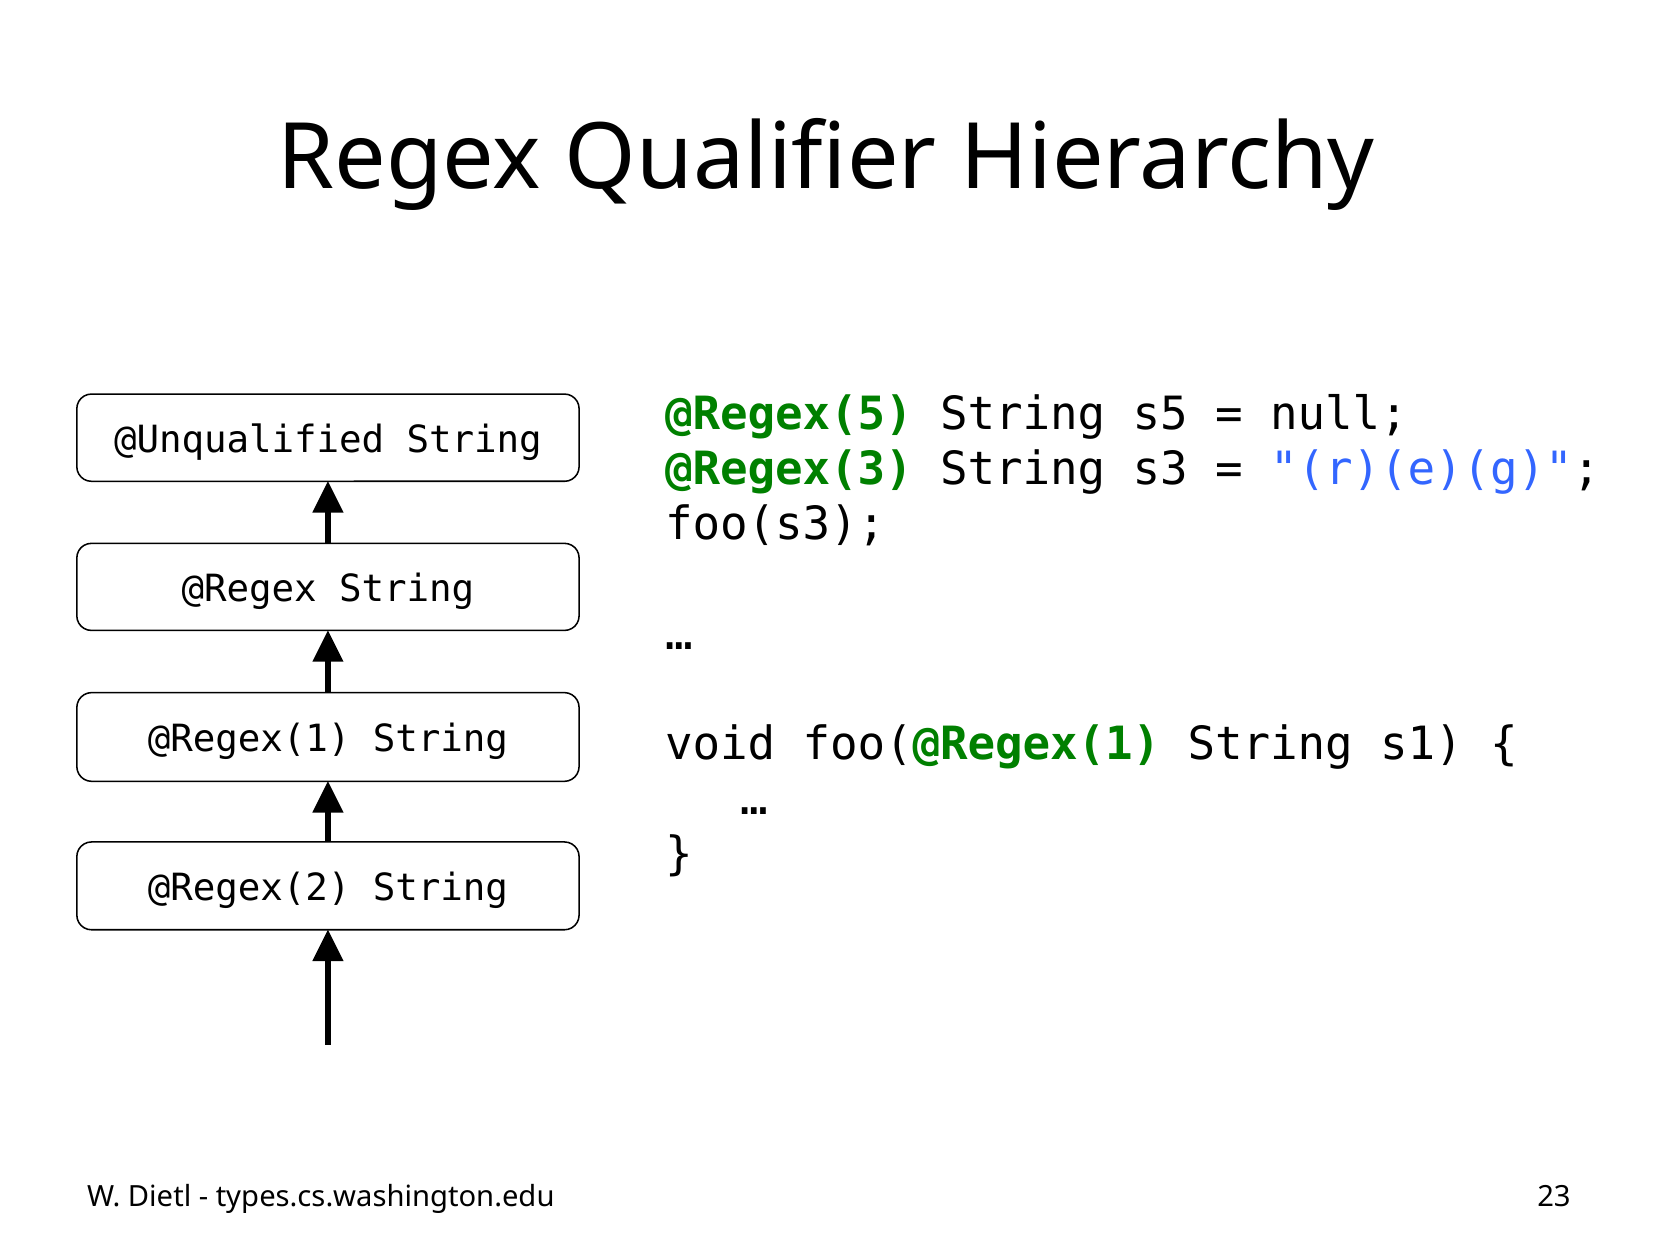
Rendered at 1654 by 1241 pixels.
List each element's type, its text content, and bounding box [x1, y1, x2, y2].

text_box @Regex(5) String s5 = null; @Regex(3) String s3 = "(r)(e)(g)"; foo(s3); … void foo(@Regex(1) String s1) { … } [650, 376, 1624, 887]
text_box @Regex(2) String [76, 841, 580, 930]
text_box @Unqualified String [76, 394, 580, 482]
text_box @Regex(1) String [76, 692, 580, 782]
title Regex Qualifier Hierarchy [82, 49, 1571, 257]
text_box @Regex String [76, 543, 580, 631]
